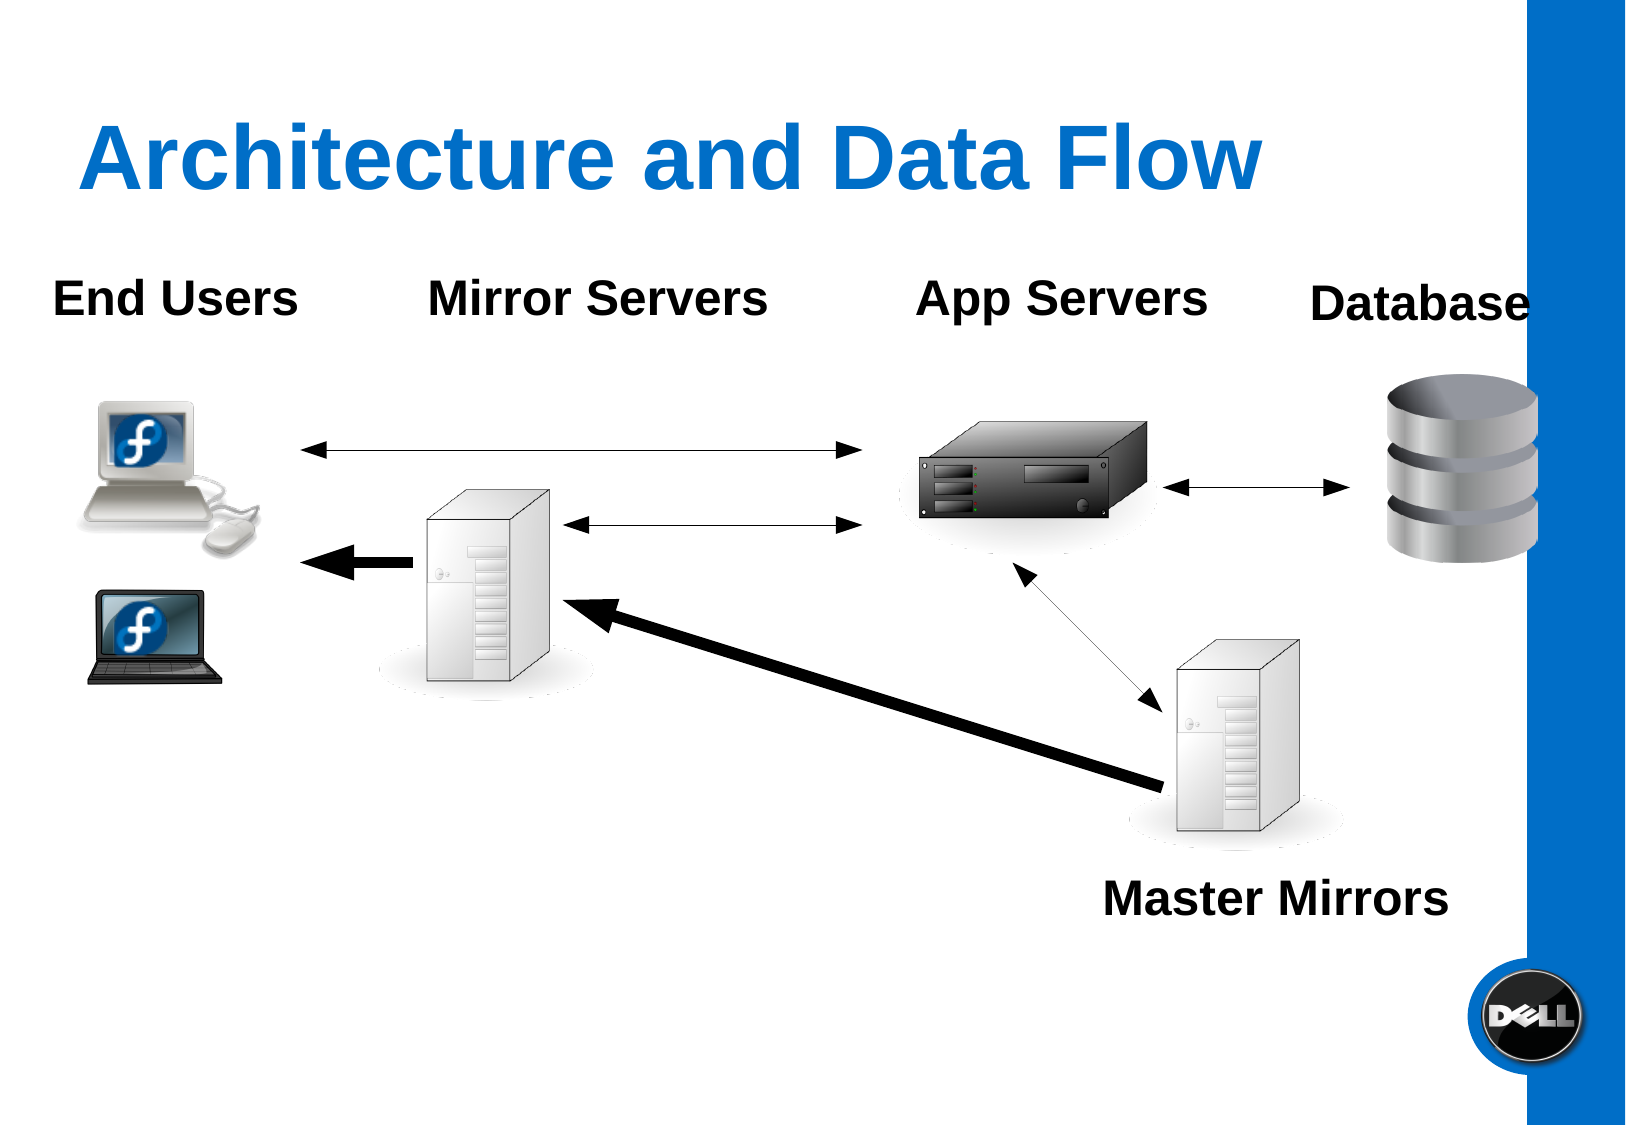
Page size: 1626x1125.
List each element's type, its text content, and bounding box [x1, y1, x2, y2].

text_box Database [1294, 267, 1558, 338]
picture [1477, 965, 1595, 1074]
text_box End Users [37, 262, 338, 334]
picture [1125, 637, 1351, 863]
text_box Mirror Servers [412, 262, 788, 334]
picture [375, 487, 601, 713]
picture [1387, 374, 1538, 563]
text_box Master Mirrors [1087, 862, 1538, 934]
text_box App Servers [900, 262, 1238, 334]
picture [75, 374, 263, 713]
picture [825, 412, 1263, 563]
title Architecture and Data Flow [77, 60, 1483, 278]
